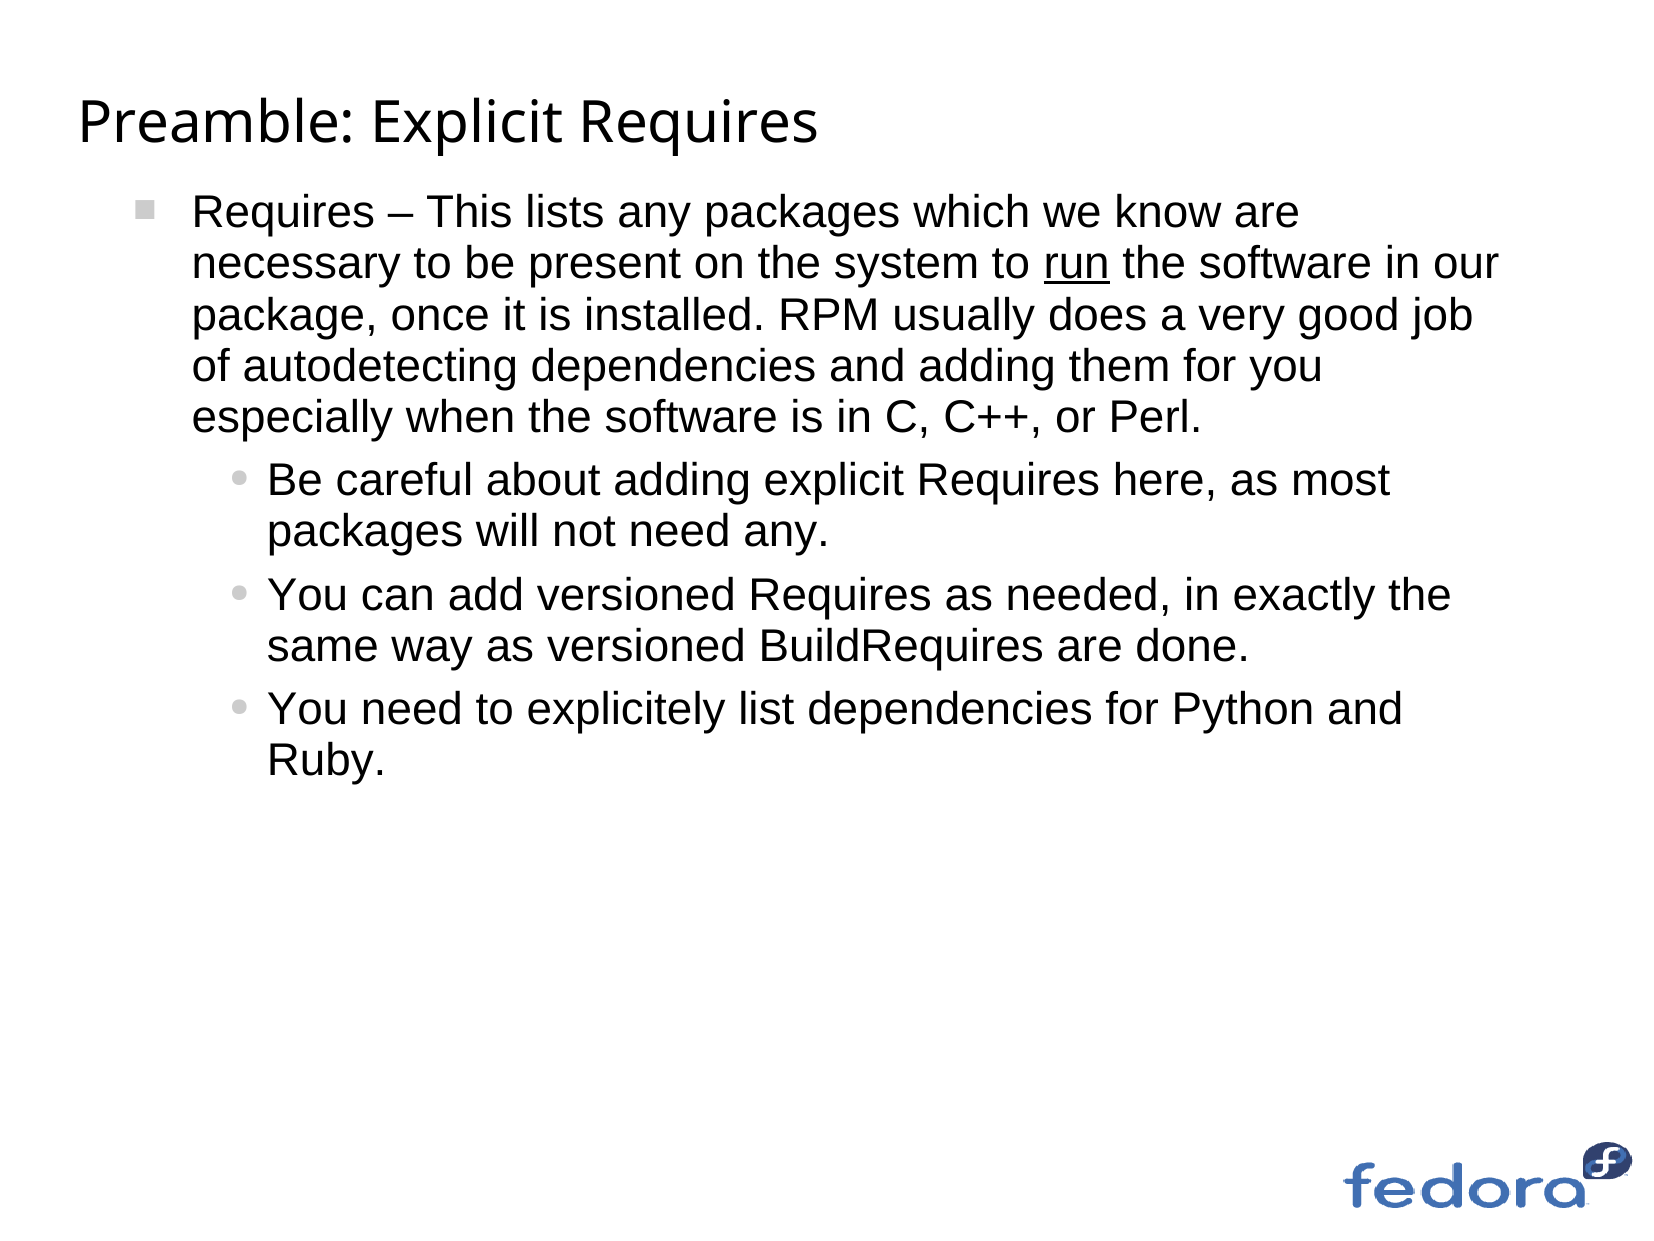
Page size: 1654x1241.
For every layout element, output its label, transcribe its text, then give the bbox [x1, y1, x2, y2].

picture [1332, 1124, 1651, 1227]
title Preamble: Explicit Requires [77, 61, 1509, 180]
list Requires – This lists any packages which we know are necessary to be present on the system to run the software in our package, once it is installed. RPM usually does a very good job of autodetecting dependencies and adding them for you especially when the software is in C, C++, or Perl. Be careful about adding explicit Requires here, as most packages will not need any. You can add versioned Requires as needed, in exactly the same way as versioned BuildRequires are done. You need to explicitely list dependencies for Python and Ruby. [79, 185, 1503, 1095]
